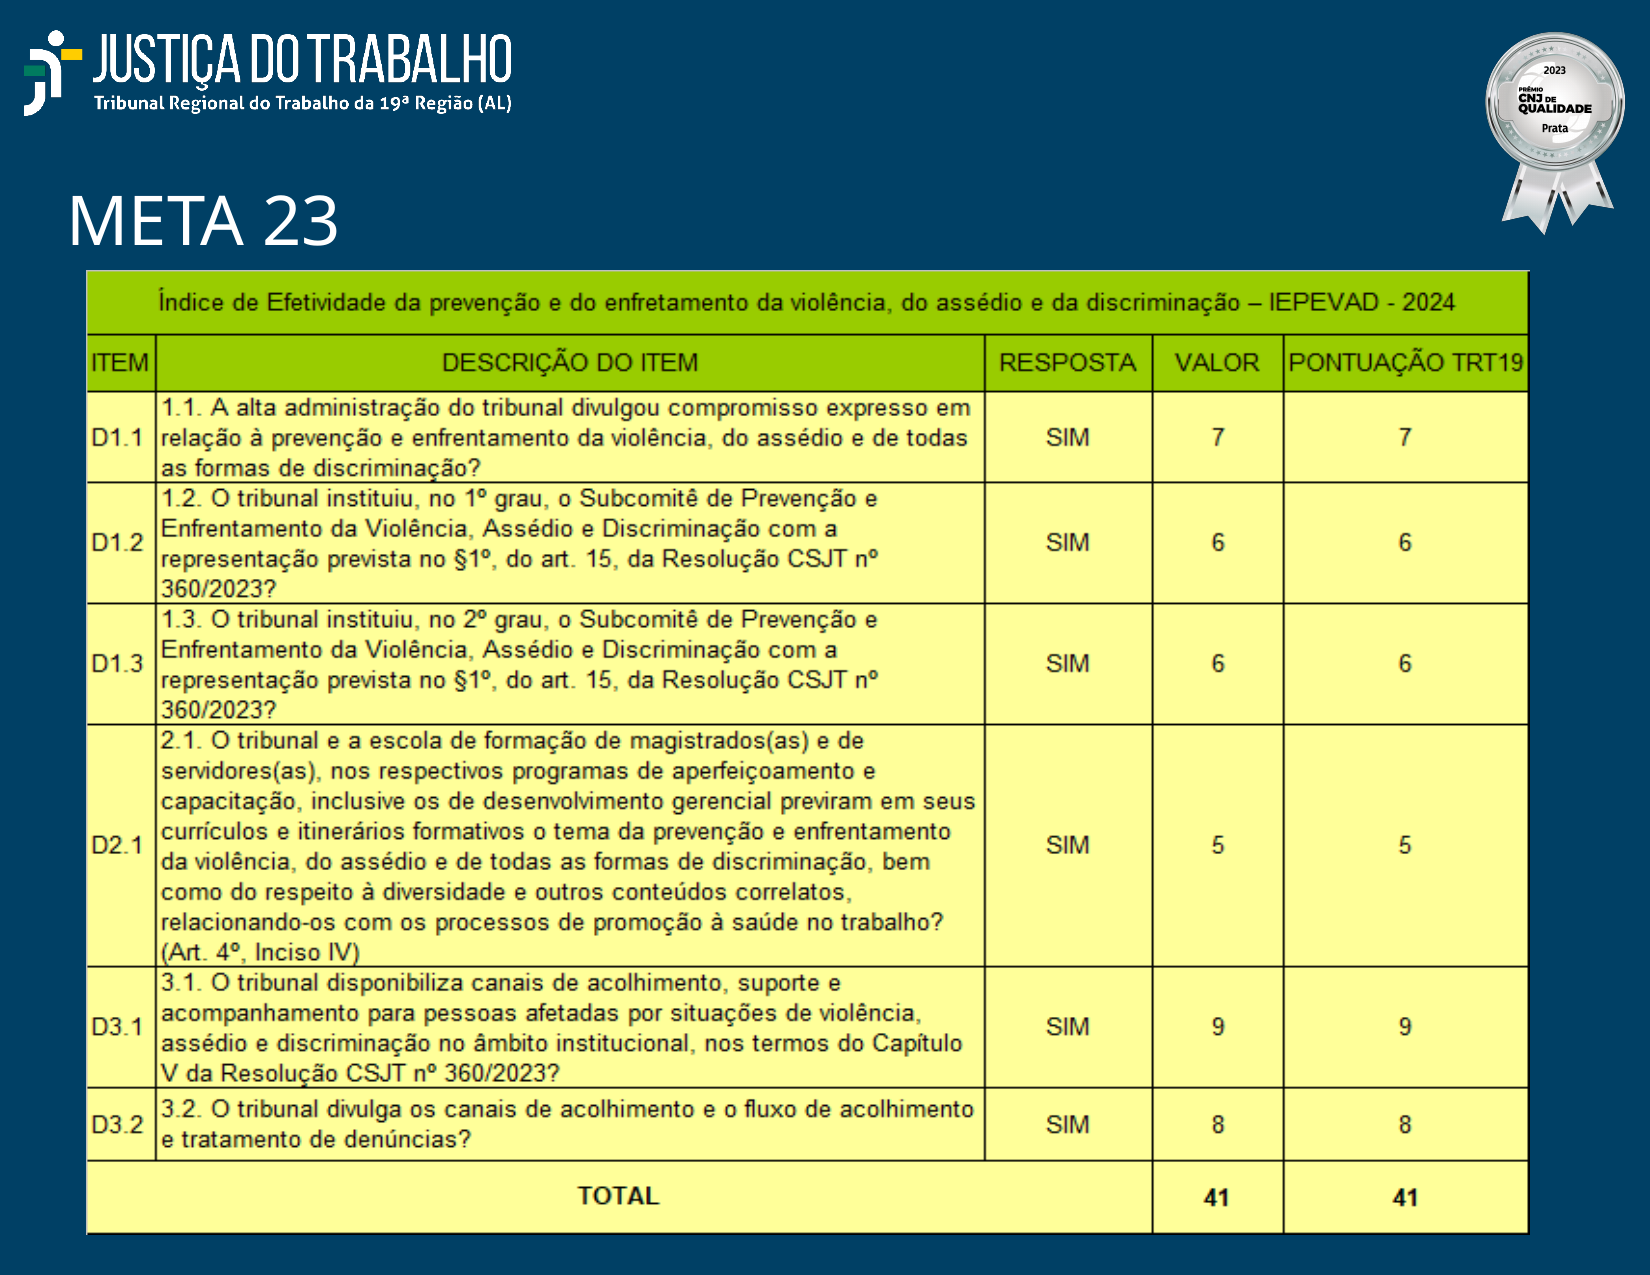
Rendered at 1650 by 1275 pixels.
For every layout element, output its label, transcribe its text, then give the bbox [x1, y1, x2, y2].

picture [86, 270, 1530, 1235]
picture [1484, 30, 1626, 237]
title META 23 [48, 94, 1559, 360]
picture [24, 30, 511, 116]
